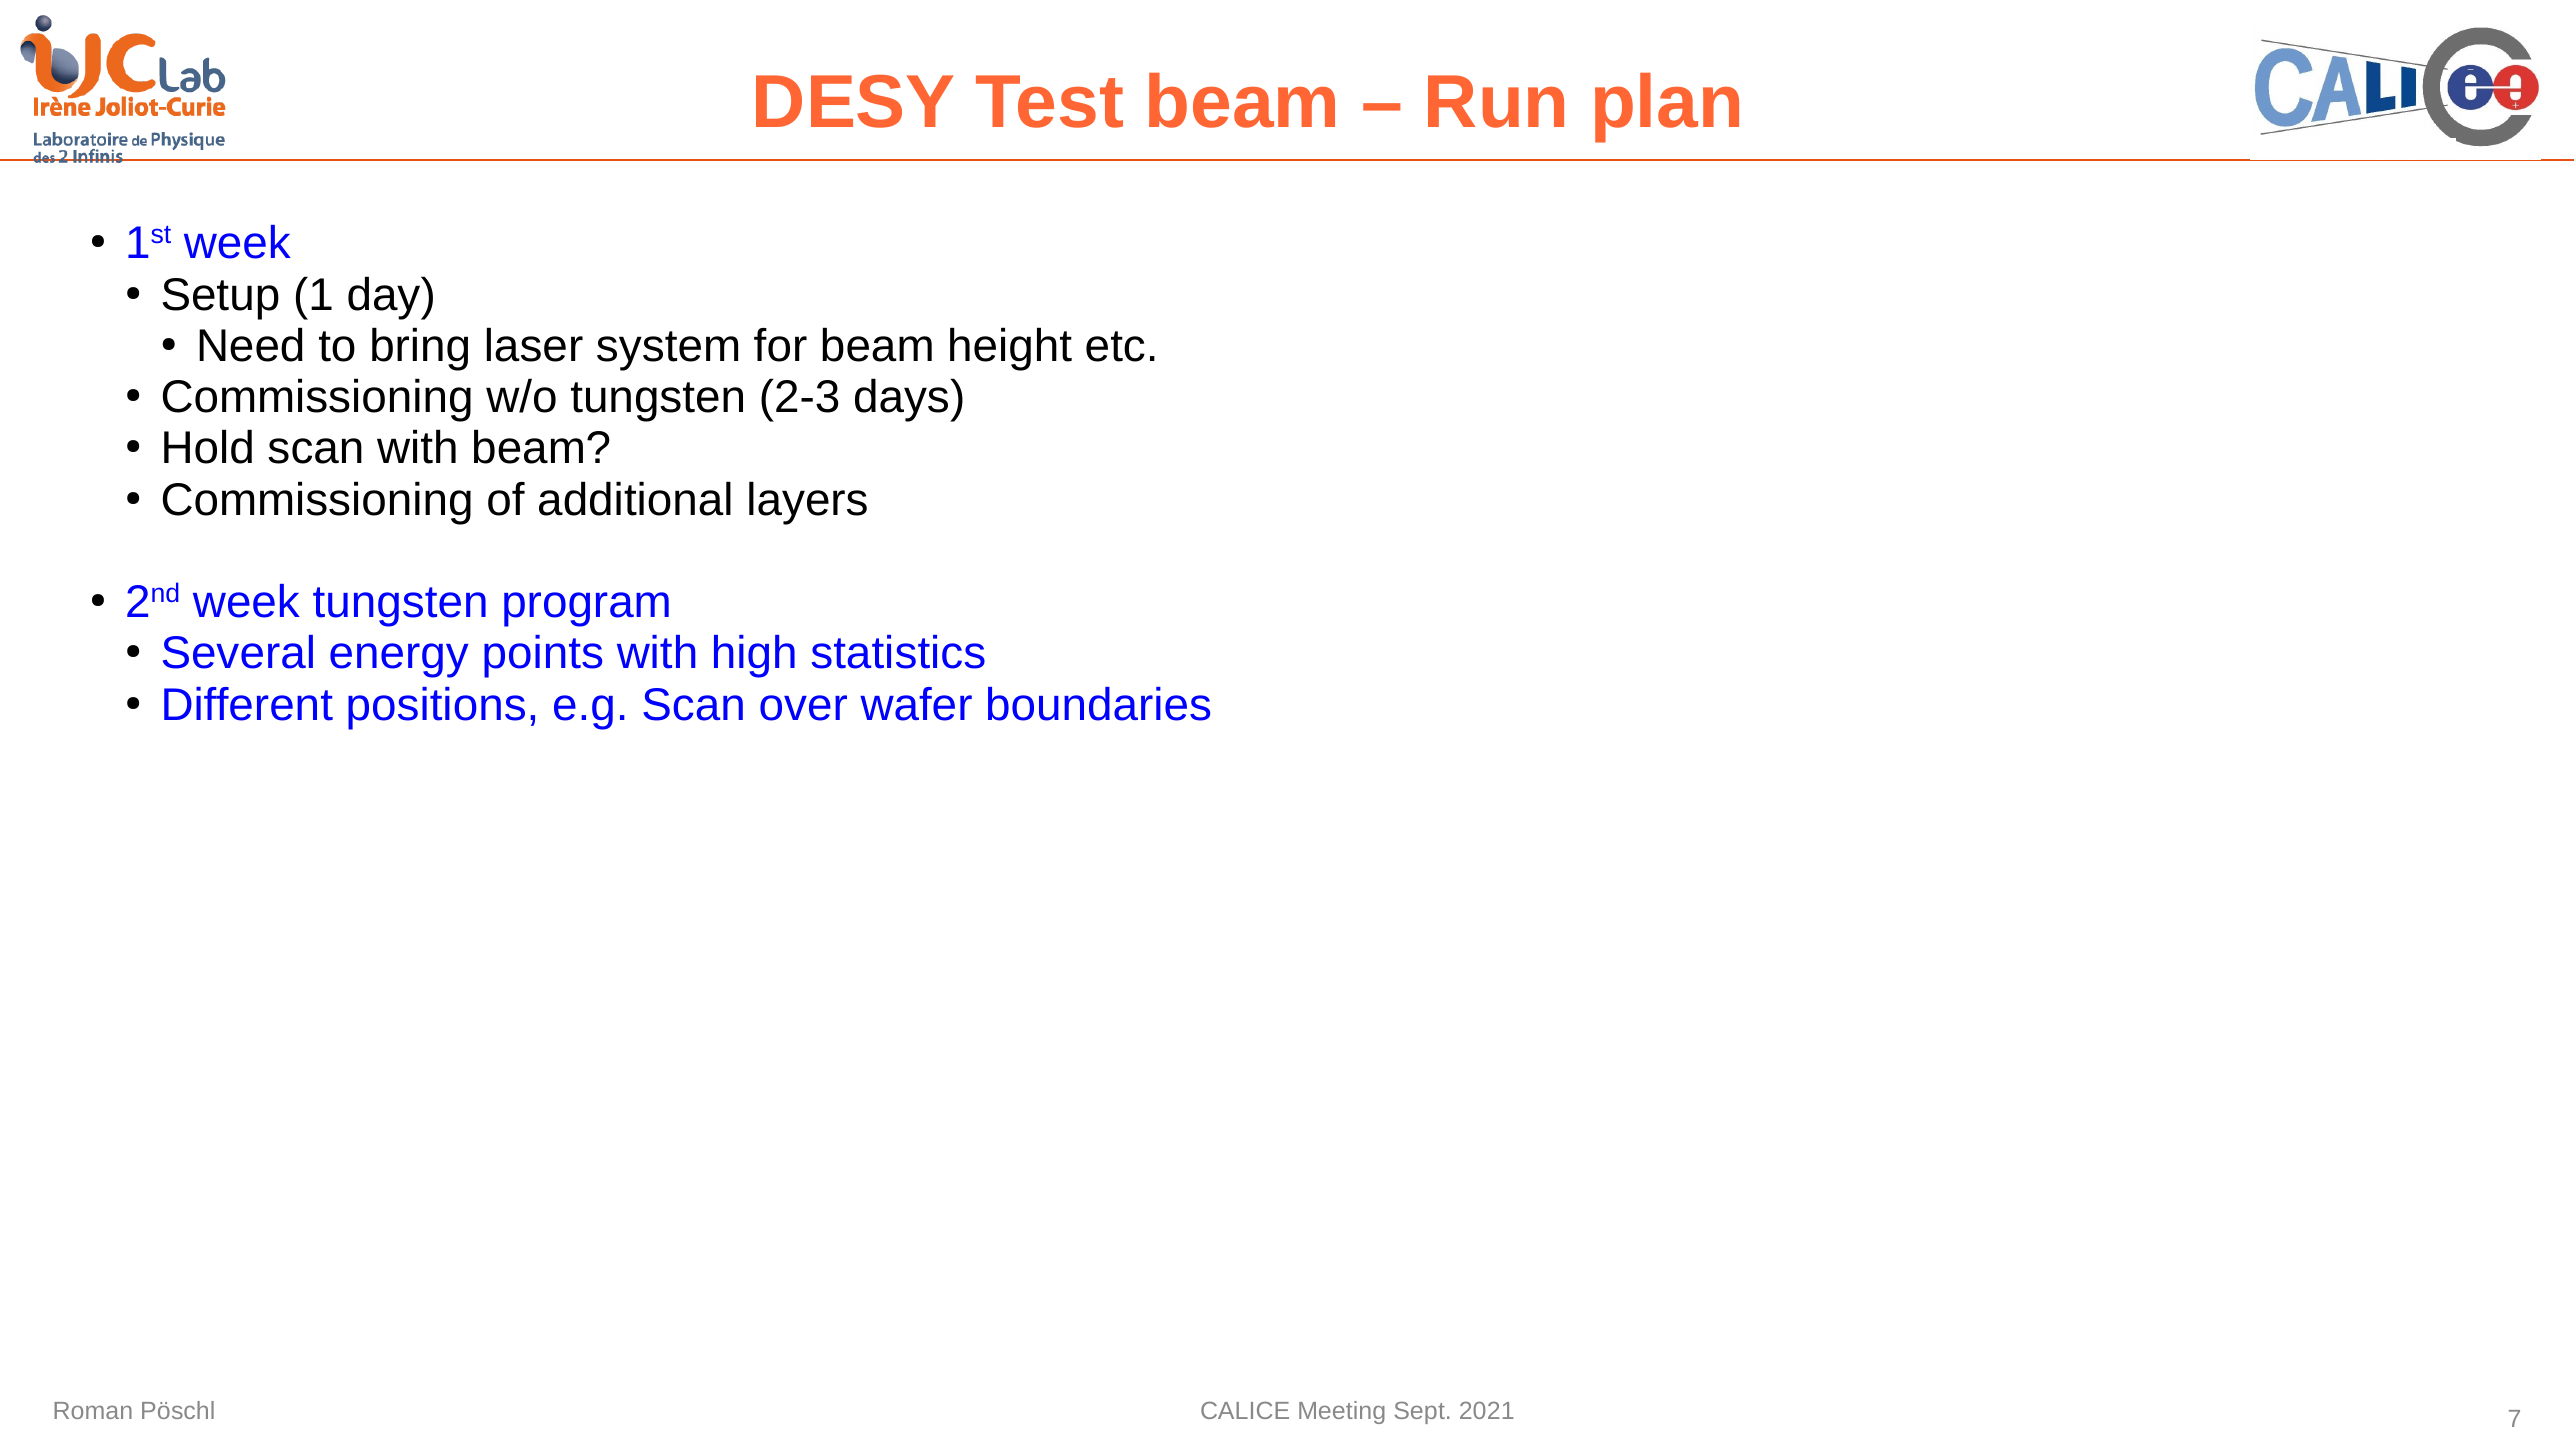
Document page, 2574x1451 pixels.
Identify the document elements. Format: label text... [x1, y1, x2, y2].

text_box 1st week Setup (1 day) Need to bring laser system for beam height etc. Commissioning w/o tungsten (2-3 days) Hold scan with beam? Commissioning of additional layers 2nd week tungsten program Several energy points with high statistics Different positions, e.g. Scan over wafer boundaries [75, 210, 1228, 895]
picture [4, 0, 241, 178]
title DESY Test beam – Run plan [90, 53, 2407, 151]
picture [2250, 22, 2541, 160]
